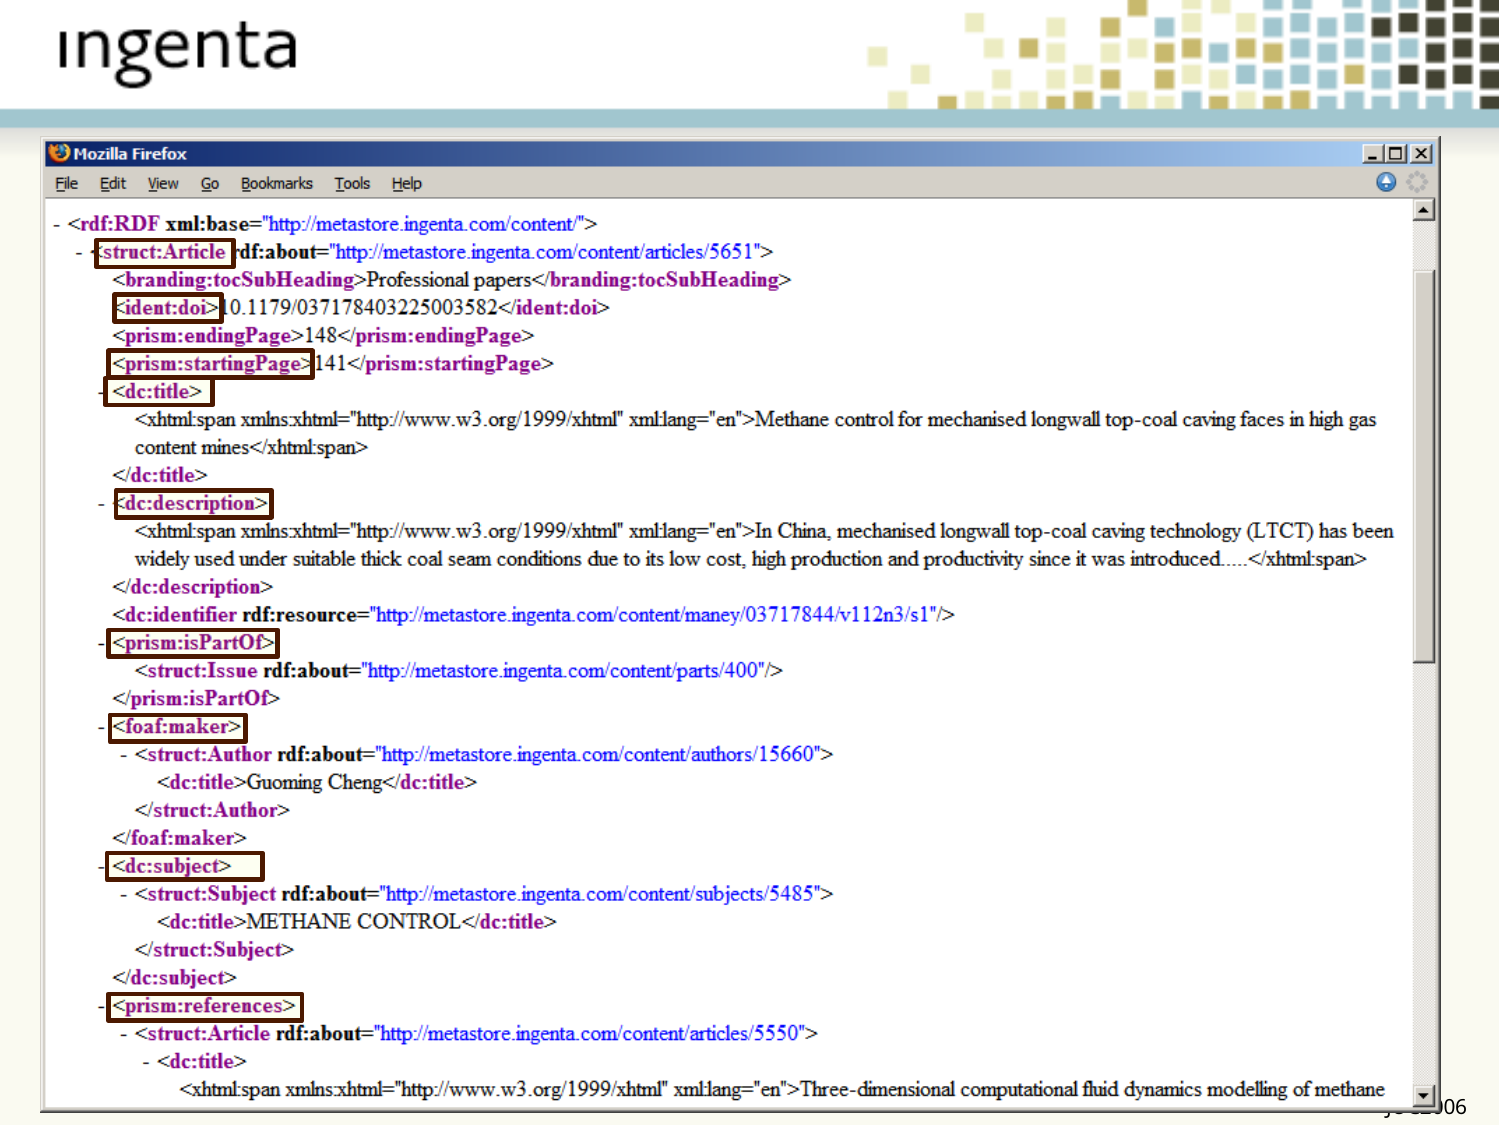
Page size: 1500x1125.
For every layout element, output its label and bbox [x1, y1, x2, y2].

picture [0, 0, 1499, 1125]
text_box [108, 993, 302, 1021]
text_box [114, 294, 222, 322]
text_box [116, 490, 272, 518]
text_box [105, 350, 313, 405]
text_box [109, 714, 246, 742]
text_box [107, 852, 263, 880]
text_box [96, 240, 234, 267]
text_box [108, 629, 278, 657]
